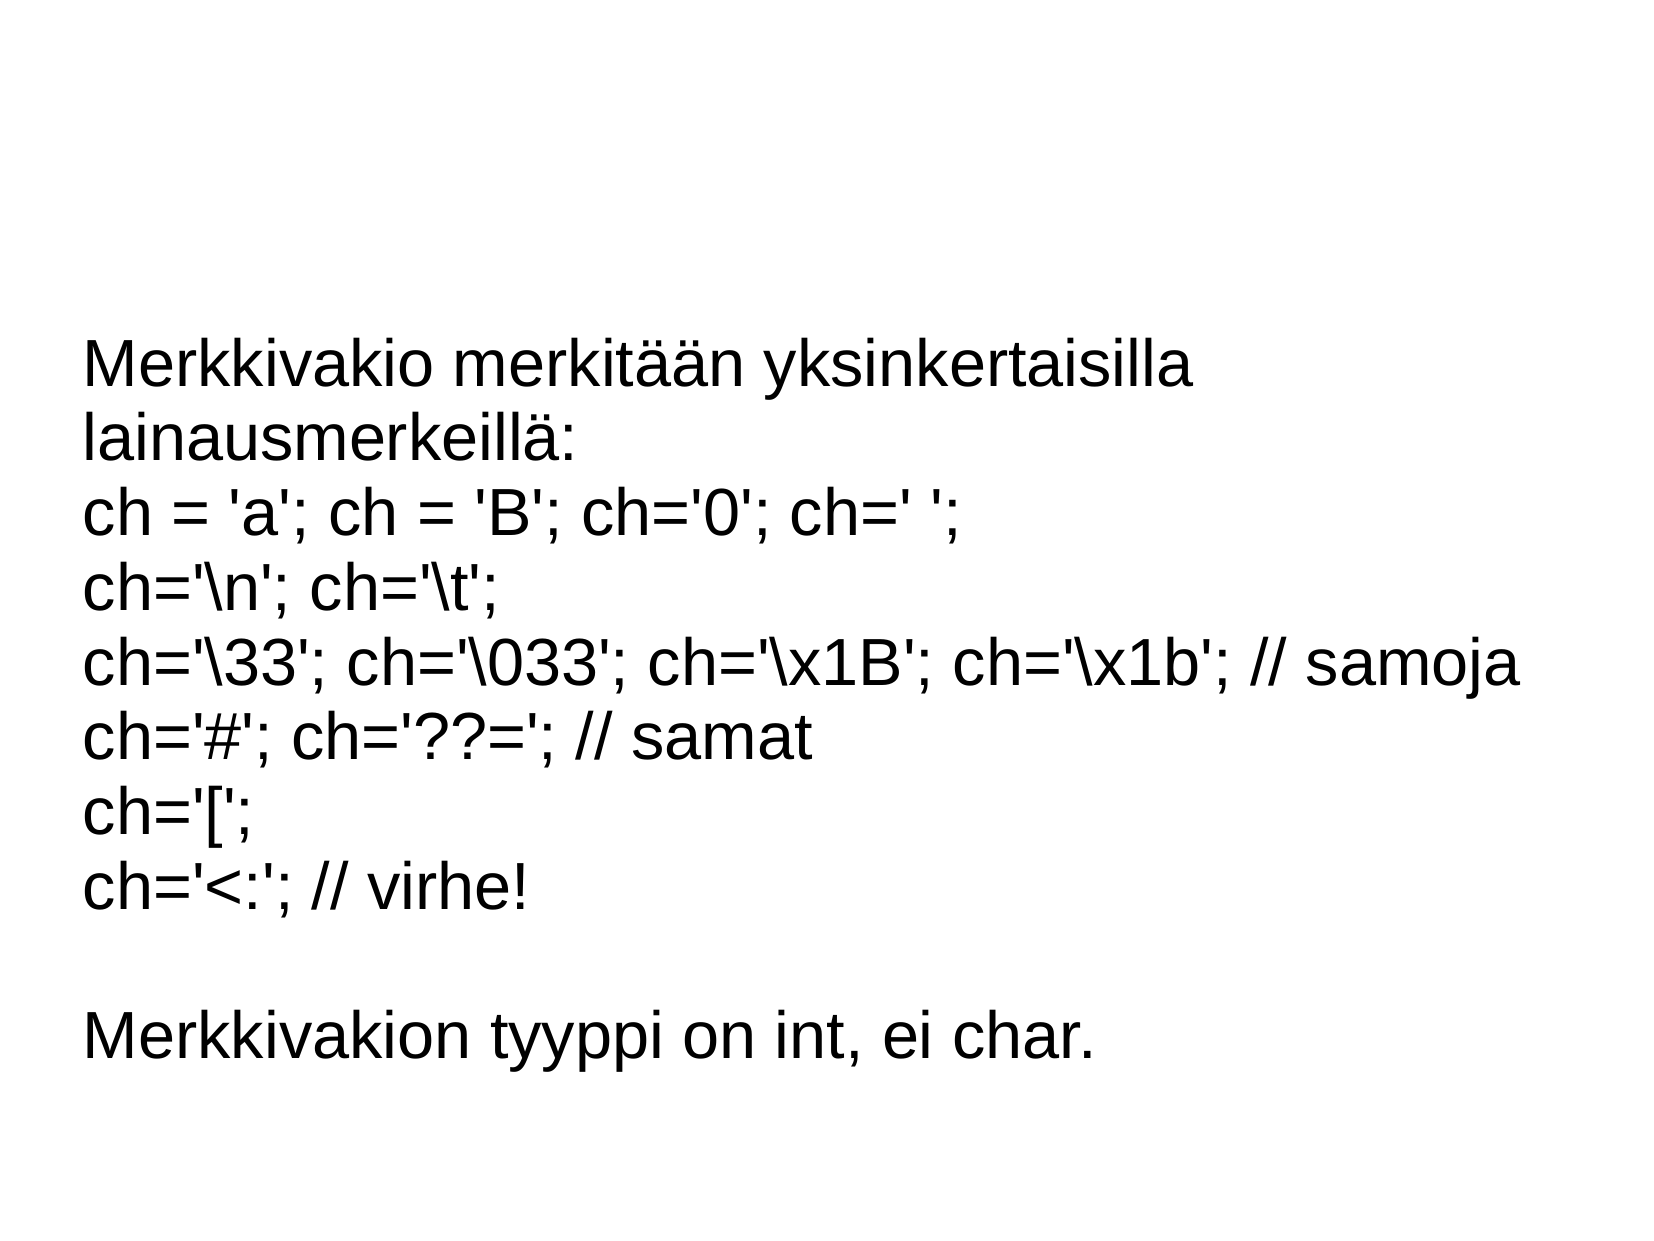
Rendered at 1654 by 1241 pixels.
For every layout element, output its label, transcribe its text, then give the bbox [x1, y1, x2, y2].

text_box Merkkivakio merkitään yksinkertaisilla lainausmerkeillä: ch = 'a'; ch = 'B'; ch='0'; ch=' '; ch='\n'; ch='\t'; ch='\33'; ch='\033'; ch='\x1B'; ch='\x1b'; // samoja ch='#'; ch='??='; // samat ch='['; ch='<:'; // virhe! Merkkivakion tyyppi on int, ei char. [82, 297, 1571, 1102]
